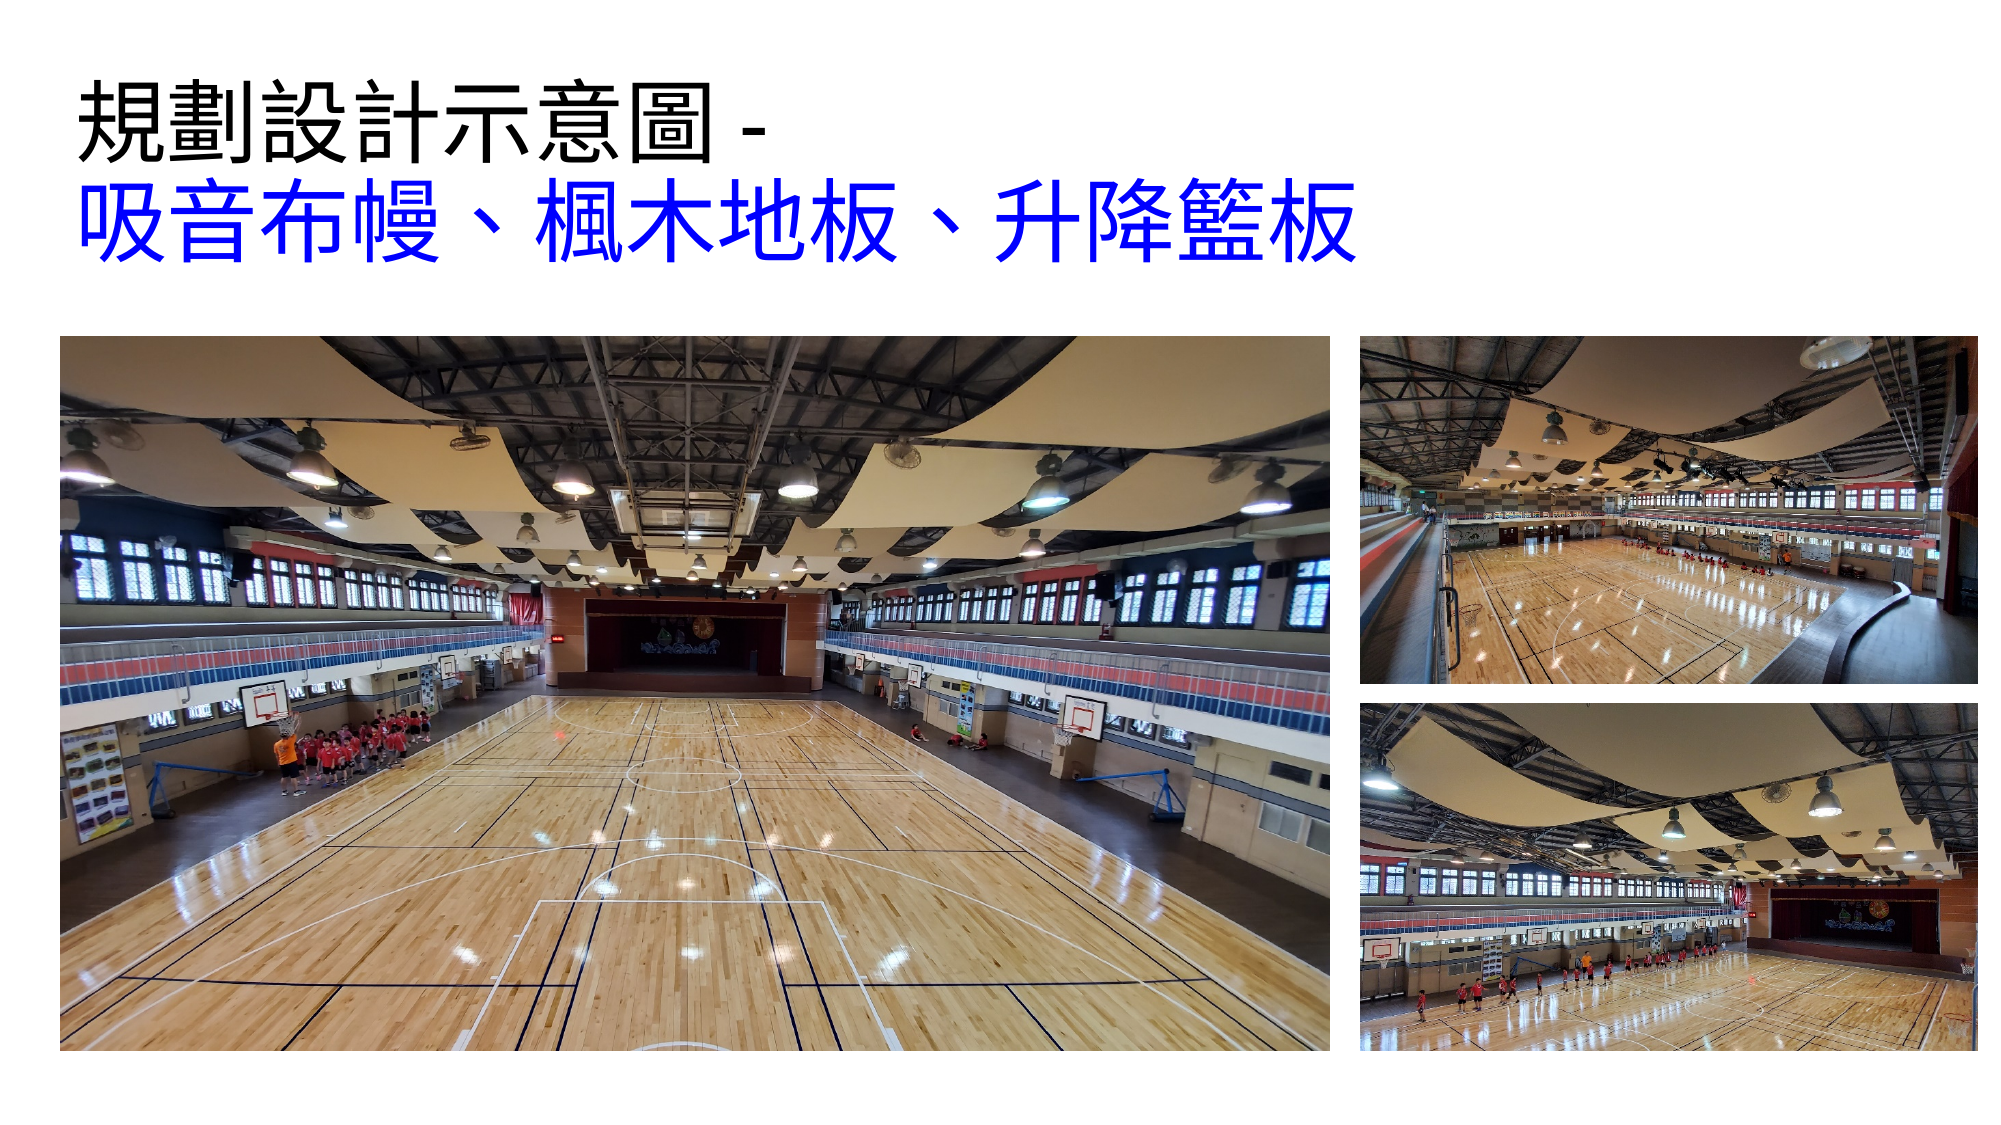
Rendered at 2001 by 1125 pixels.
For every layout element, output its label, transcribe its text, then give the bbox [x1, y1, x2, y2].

picture [1360, 703, 1978, 1051]
title 規劃設計示意圖- 吸音布幔、楓木地板、升降籃板 [60, 67, 1786, 286]
picture [1360, 336, 1978, 684]
picture [60, 336, 1330, 1051]
